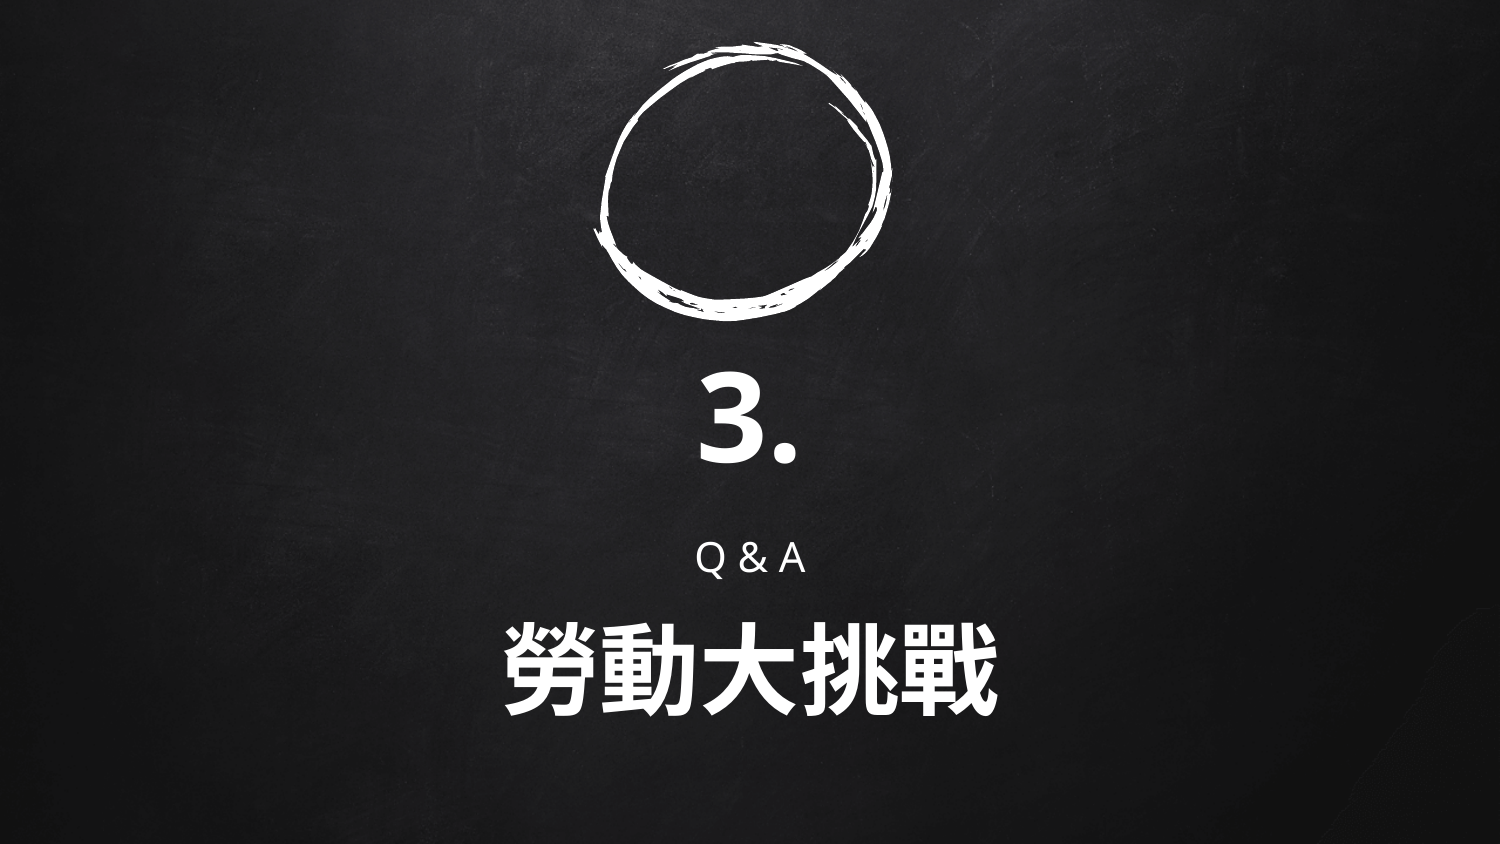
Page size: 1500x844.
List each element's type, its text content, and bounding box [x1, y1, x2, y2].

text_box [593, 41, 893, 322]
title 3. 勞動大挑戰 [112, 322, 1388, 513]
subtitle Q & A [112, 515, 1388, 645]
